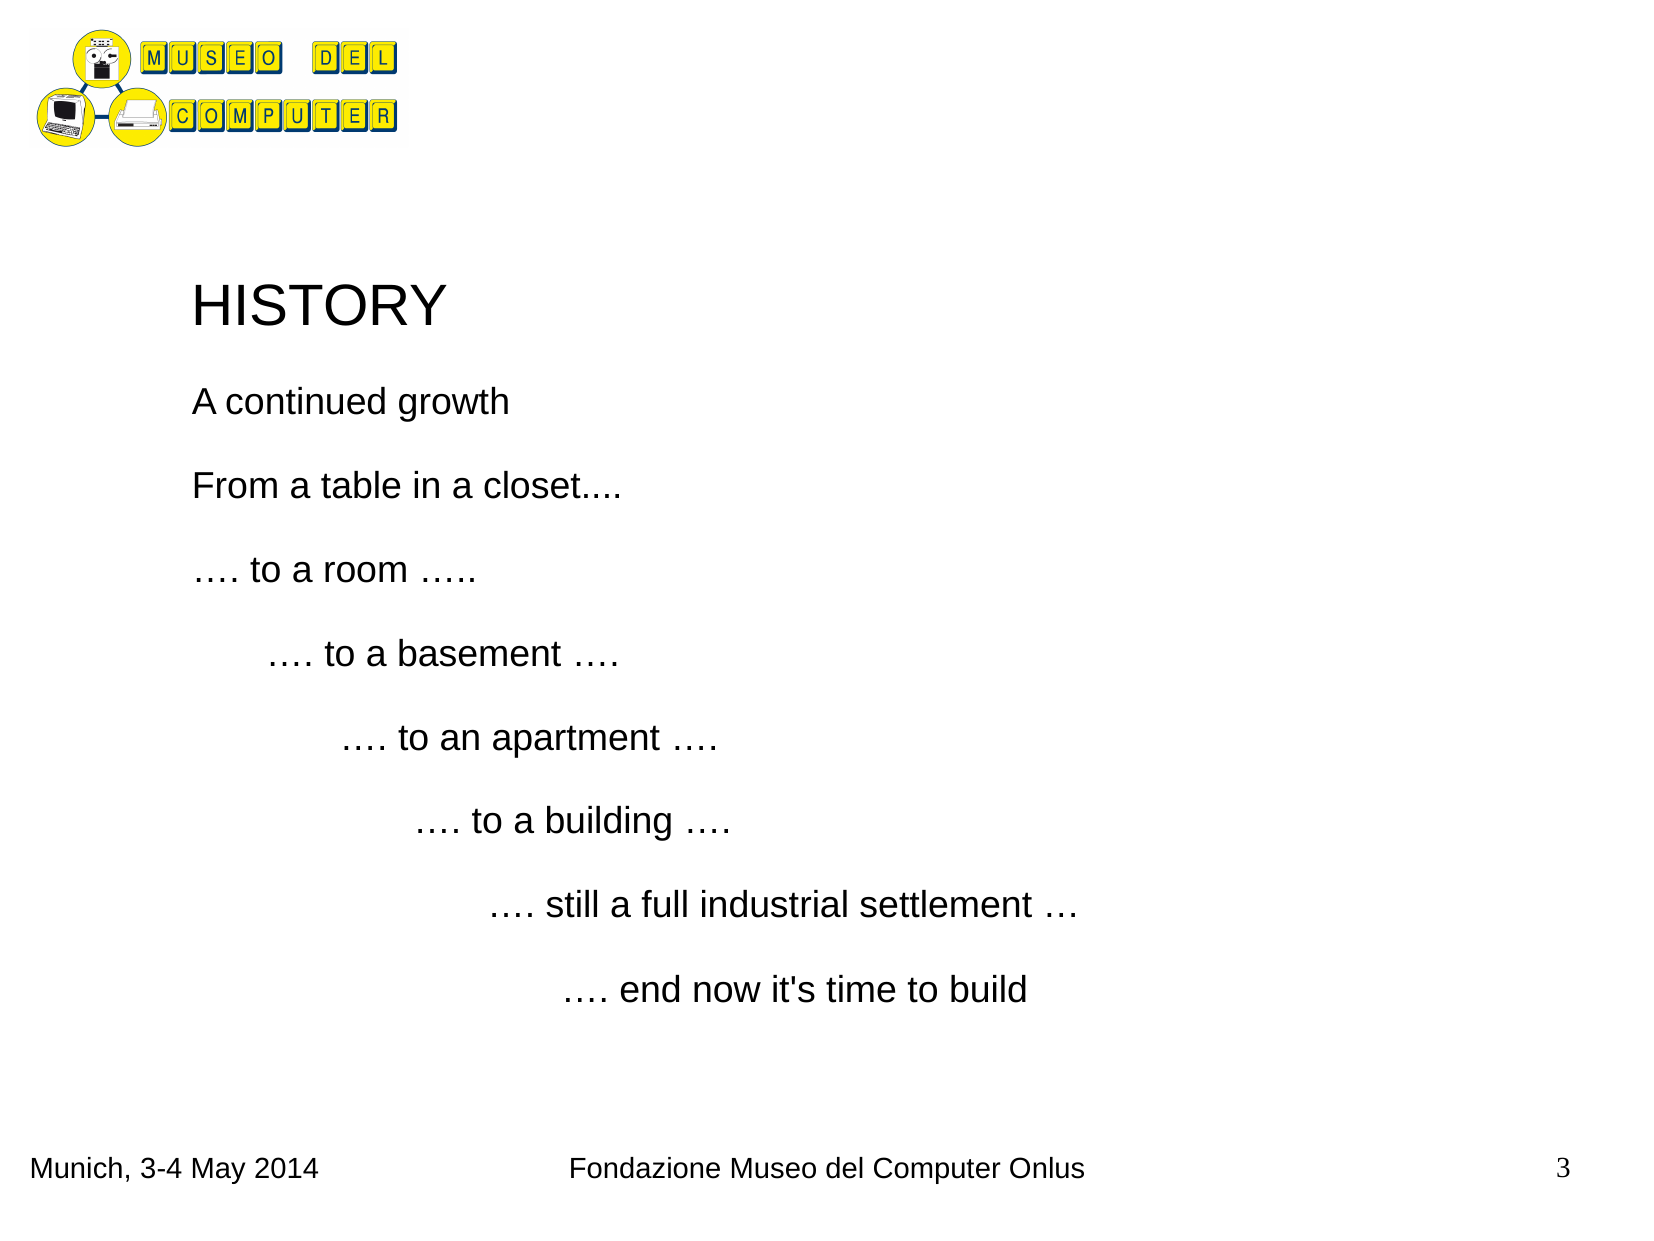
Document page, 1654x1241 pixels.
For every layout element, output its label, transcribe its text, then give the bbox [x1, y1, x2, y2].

picture [29, 28, 409, 148]
text_box HISTORY A continued growth From a table in a closet.... …. to a room ….. …. to a basement …. …. to an apartment …. …. to a building …. …. still a full industrial settlement … …. end now it's time to build [177, 265, 1477, 1019]
